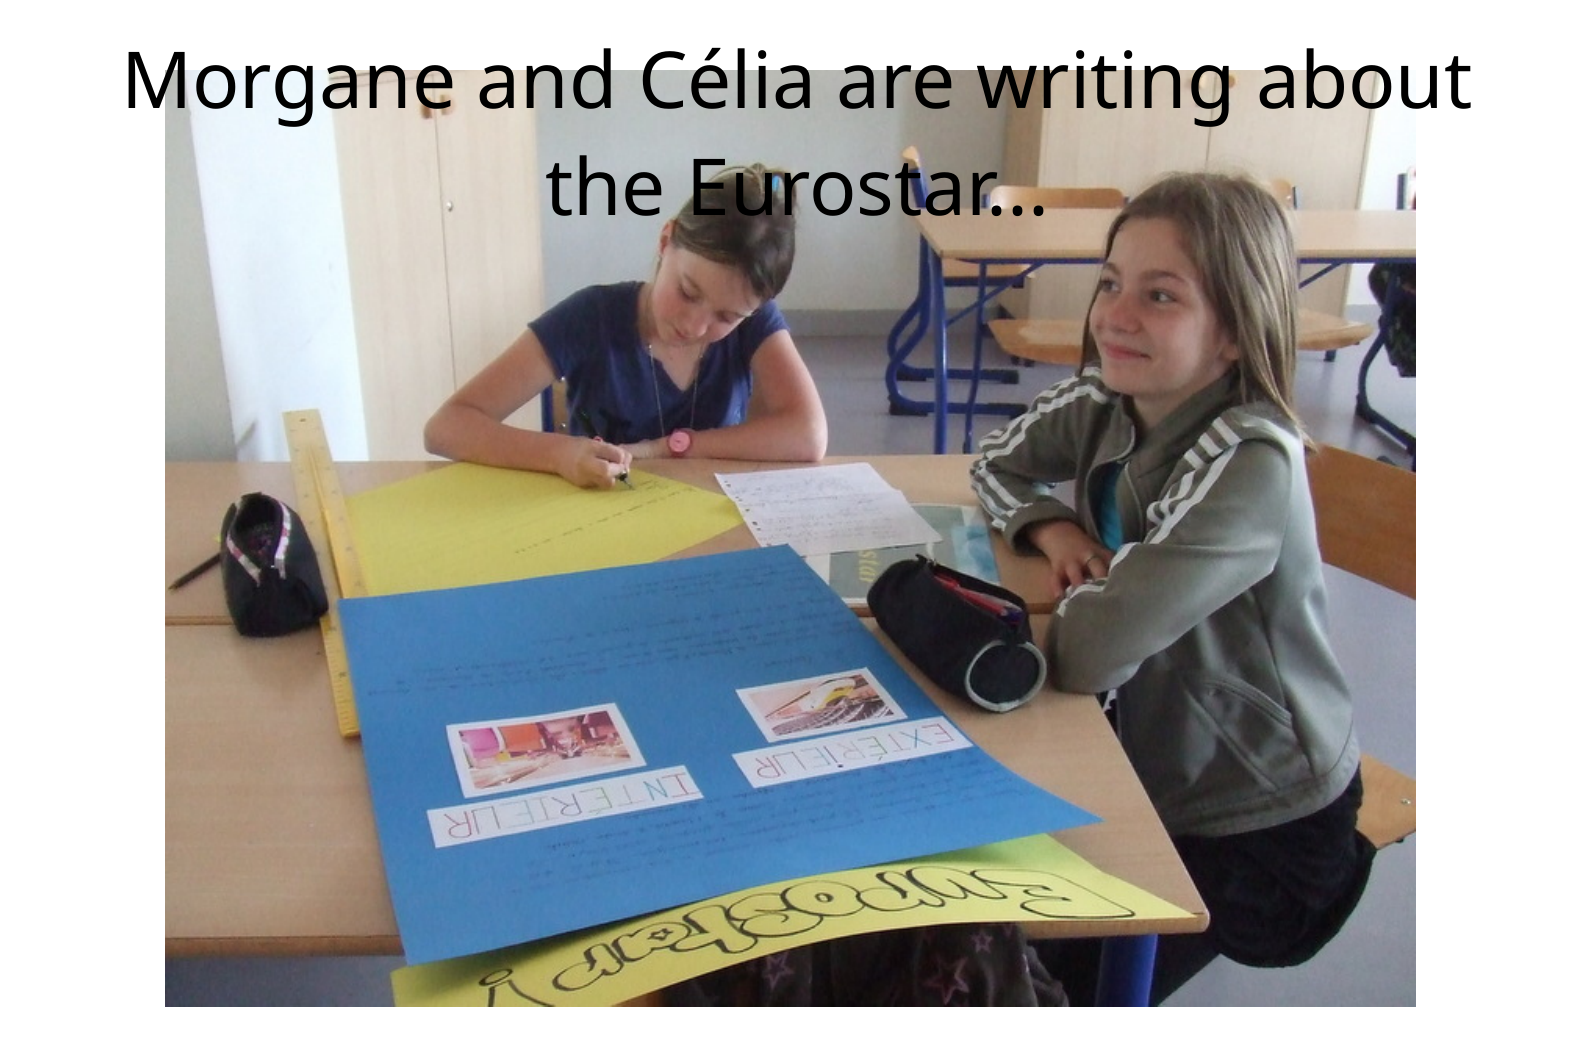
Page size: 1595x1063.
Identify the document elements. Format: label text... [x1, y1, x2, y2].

title Morgane and Célia are writing about the Eurostar... [79, 42, 1515, 220]
picture [165, 220, 1416, 1007]
